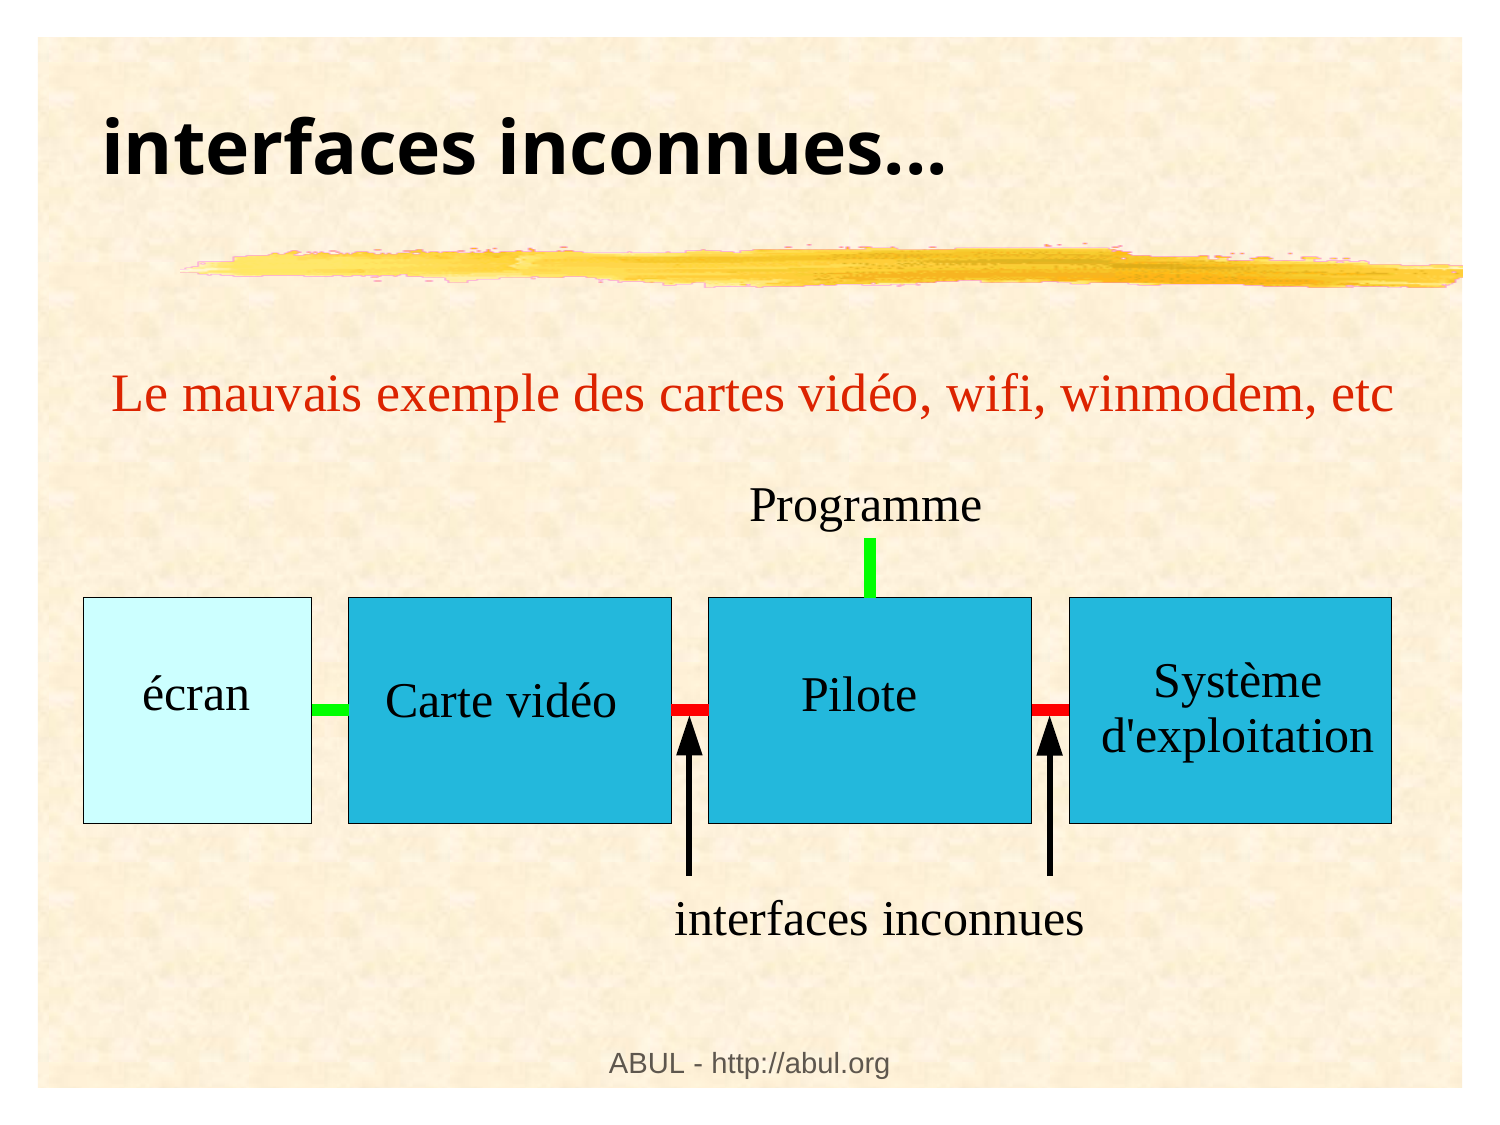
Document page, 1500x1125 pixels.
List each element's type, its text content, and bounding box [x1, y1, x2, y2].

text_box [348, 597, 672, 824]
text_box Carte vidéo [385, 673, 620, 734]
text_box Pilote [801, 667, 966, 728]
text_box [1069, 597, 1392, 824]
text_box Le mauvais exemple des cartes vidéo, wifi, winmodem, etc [111, 363, 1439, 429]
title interfaces inconnues... [101, 39, 1312, 253]
text_box [708, 597, 1032, 824]
picture [37, 37, 1463, 1088]
text_box interfaces inconnues [674, 890, 1201, 952]
text_box [83, 597, 312, 824]
text_box Système d'exploitation [1101, 652, 1376, 794]
text_box Programme [661, 477, 1071, 538]
text_box écran [142, 666, 252, 727]
